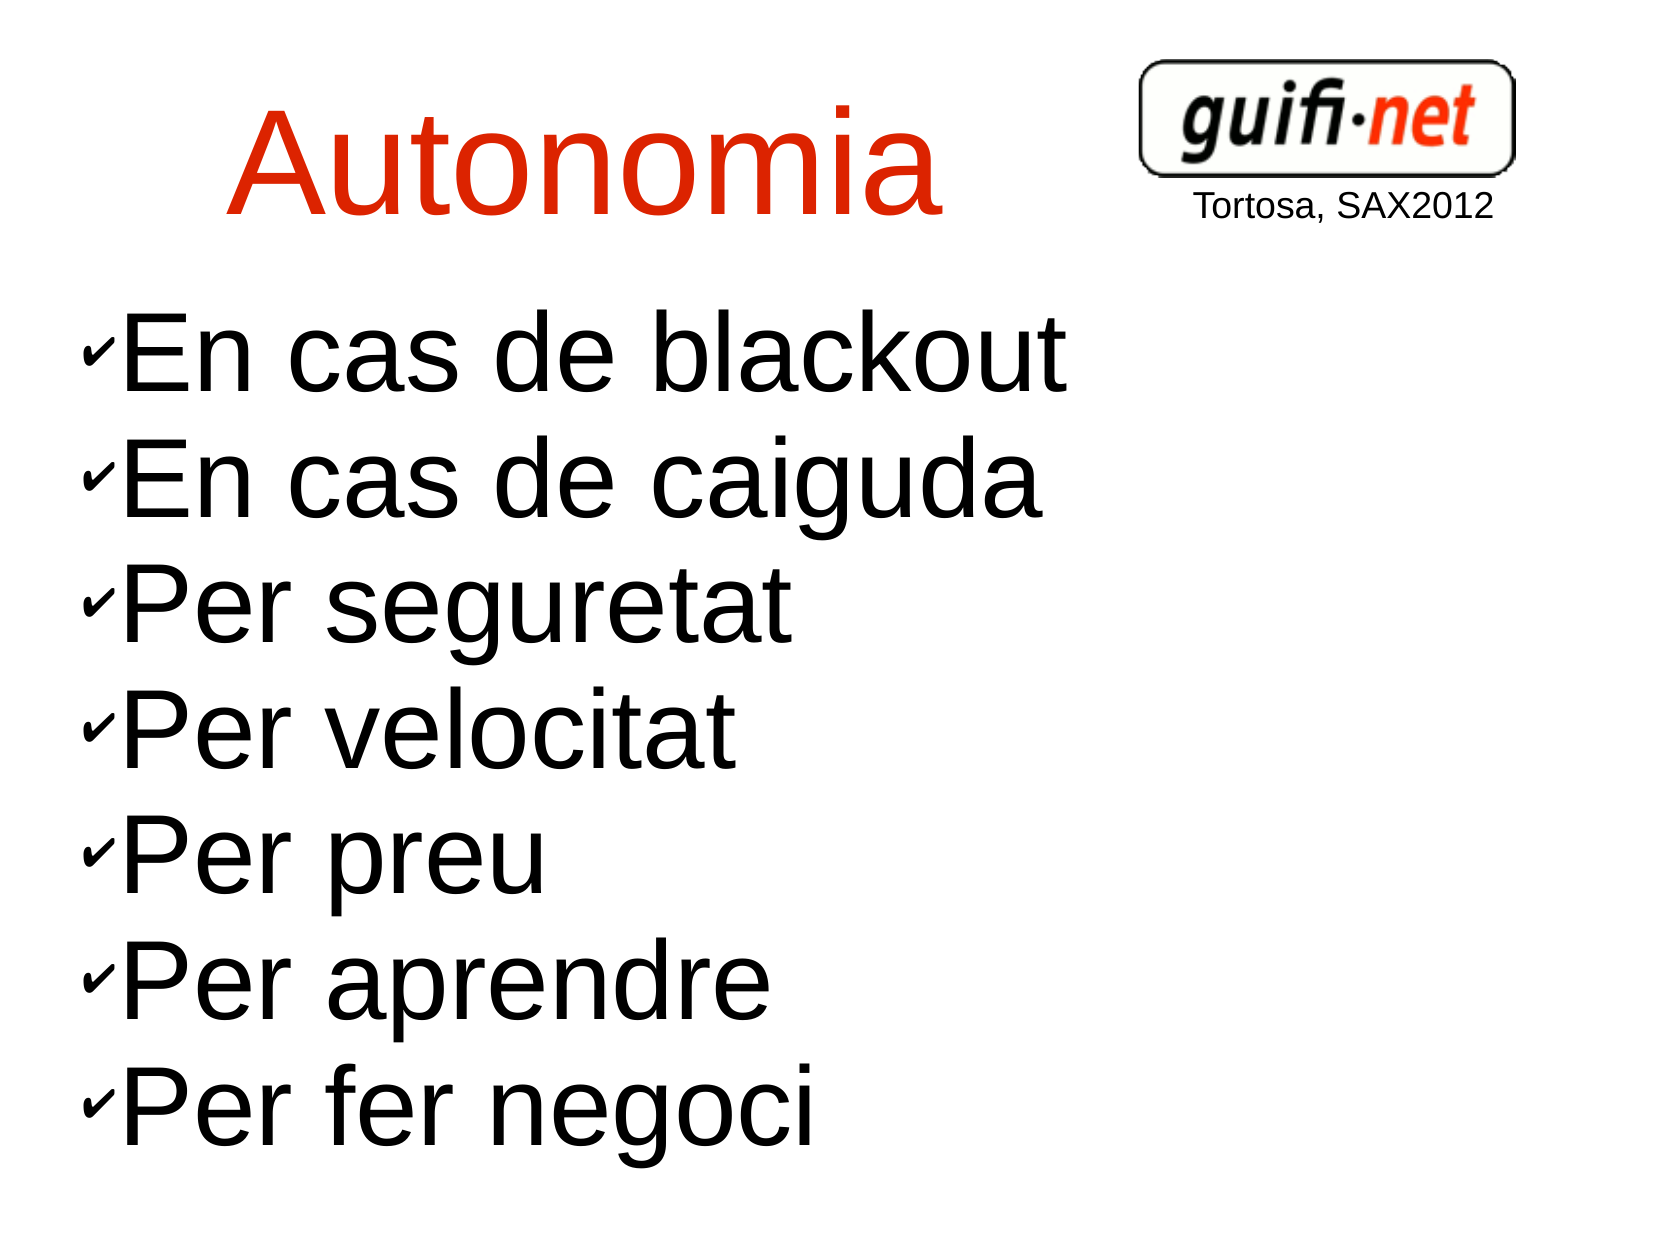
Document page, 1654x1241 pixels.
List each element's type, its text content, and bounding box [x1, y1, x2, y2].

picture [1137, 59, 1516, 177]
text_box Tortosa, SAX2012 [1093, 177, 1654, 235]
title Autonomia [76, 66, 1093, 259]
